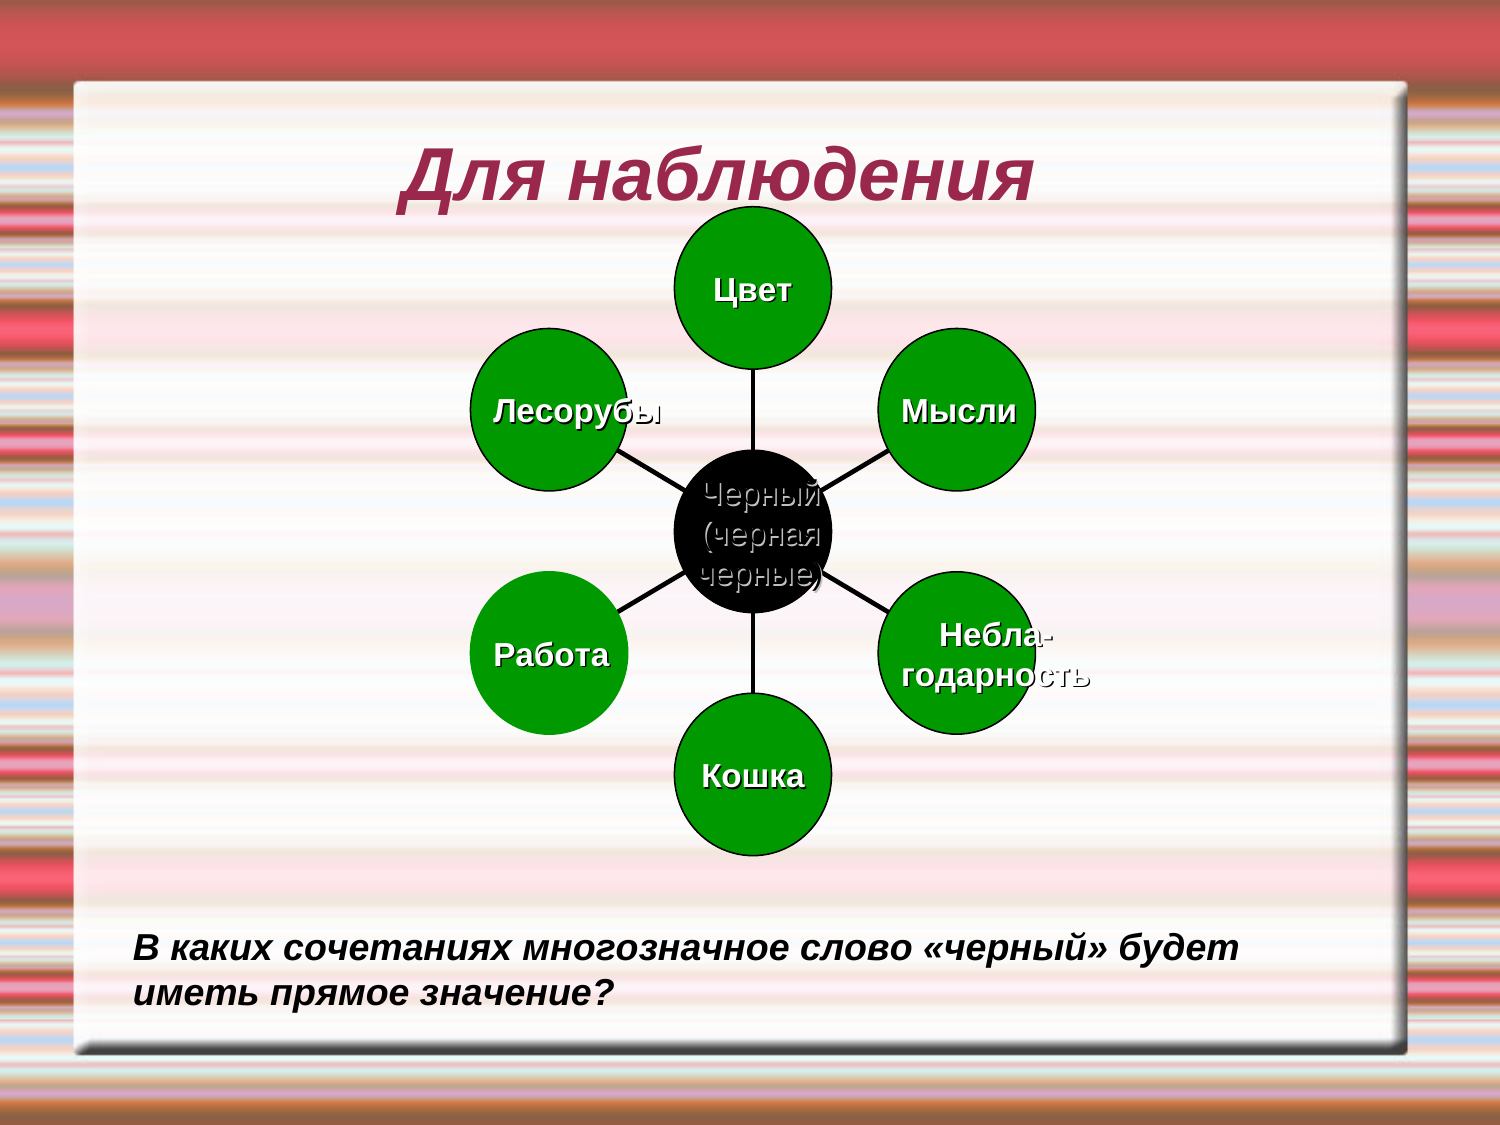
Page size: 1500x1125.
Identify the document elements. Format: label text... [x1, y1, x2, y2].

text_box Цвет [674, 224, 832, 370]
text_box Кошка [674, 693, 832, 856]
text_box Работа [470, 571, 628, 735]
text_box В каких сочетаниях многозначное слово «черный» будет иметь прямое значение? [118, 915, 1329, 1021]
text_box Небла- годарность [878, 571, 1036, 735]
picture [0, 0, 1500, 1125]
text_box Для наблюдения [49, 118, 1388, 224]
text_box Лесорубы [470, 328, 627, 491]
text_box Черный (черная черные) [674, 450, 832, 613]
text_box Мысли [878, 328, 1036, 491]
